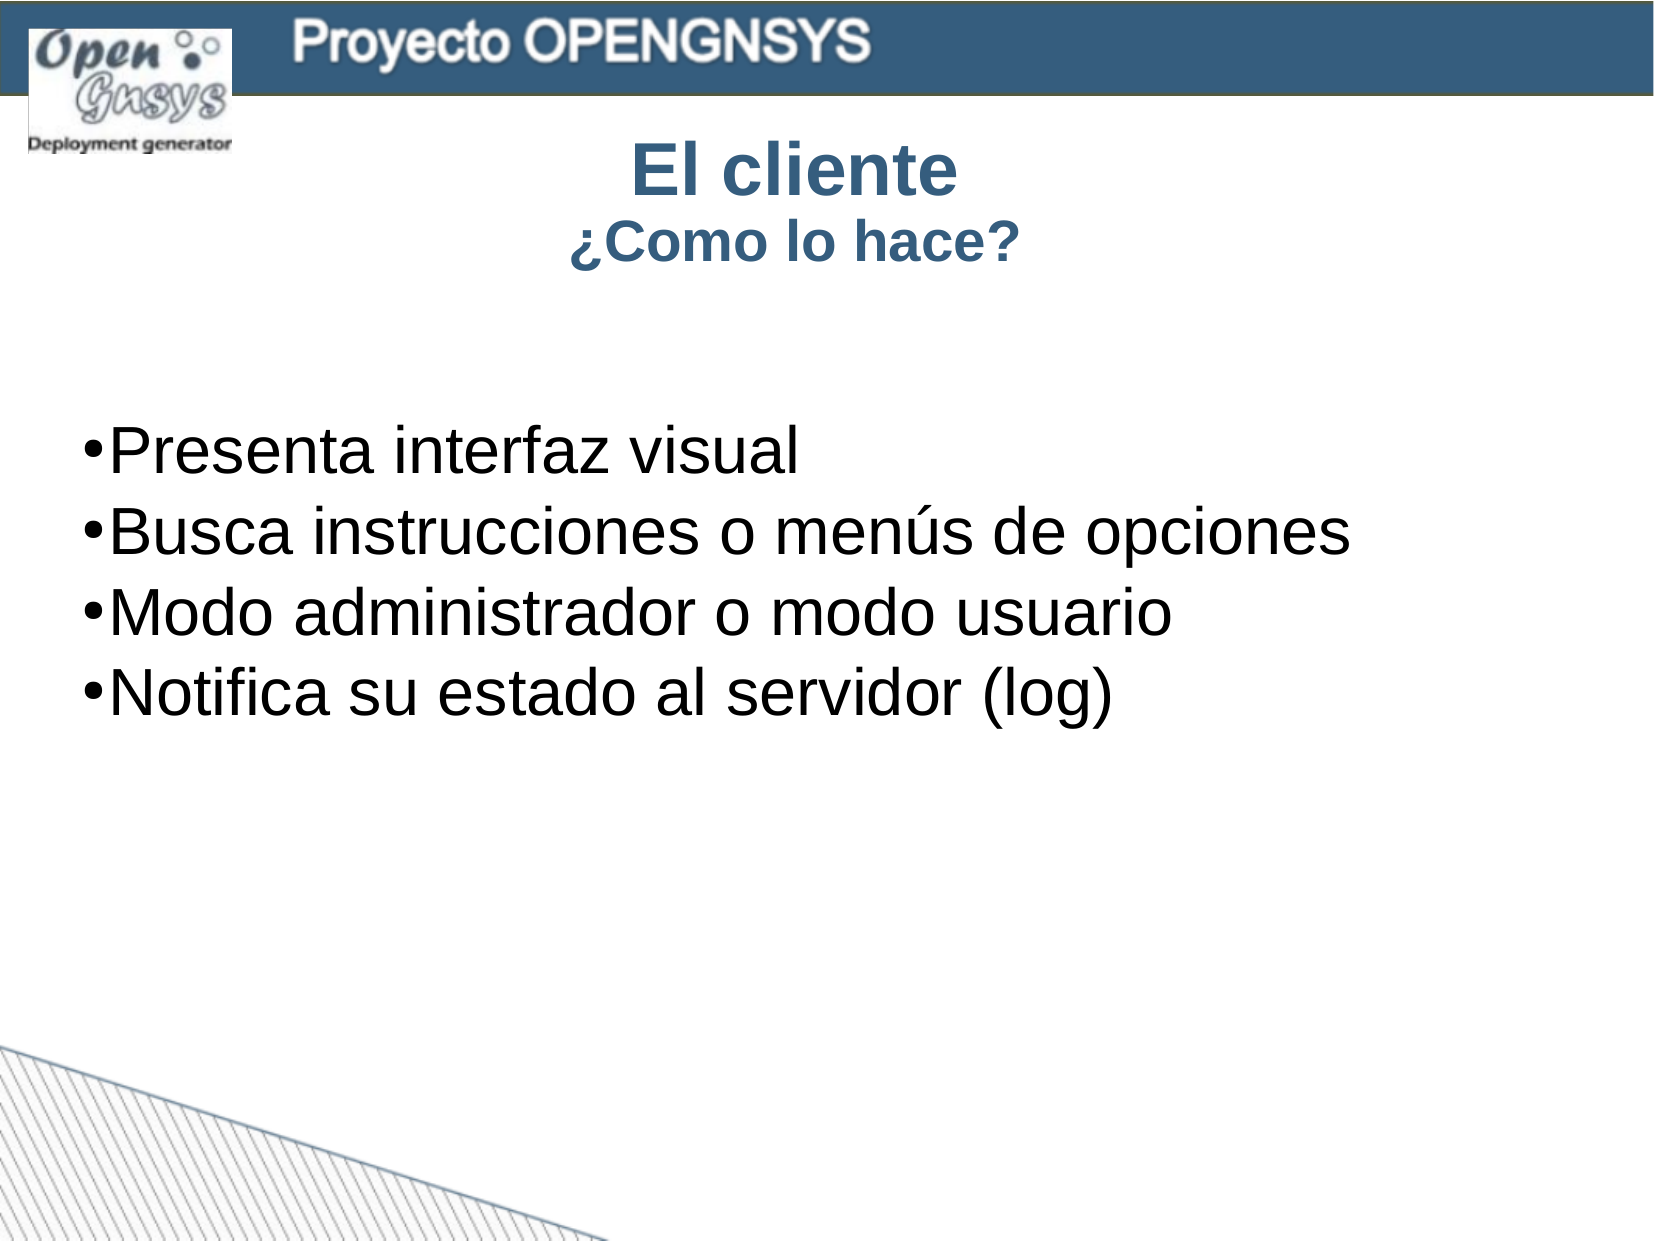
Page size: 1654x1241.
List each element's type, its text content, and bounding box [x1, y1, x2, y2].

text_box El cliente ¿Como lo hace? [47, 131, 1544, 274]
subtitle Presenta interfaz visual Busca instrucciones o menús de opciones Modo administrador o modo usuario Notifica su estado al servidor (log) [64, 413, 1600, 1148]
picture [0, 0, 1654, 1241]
